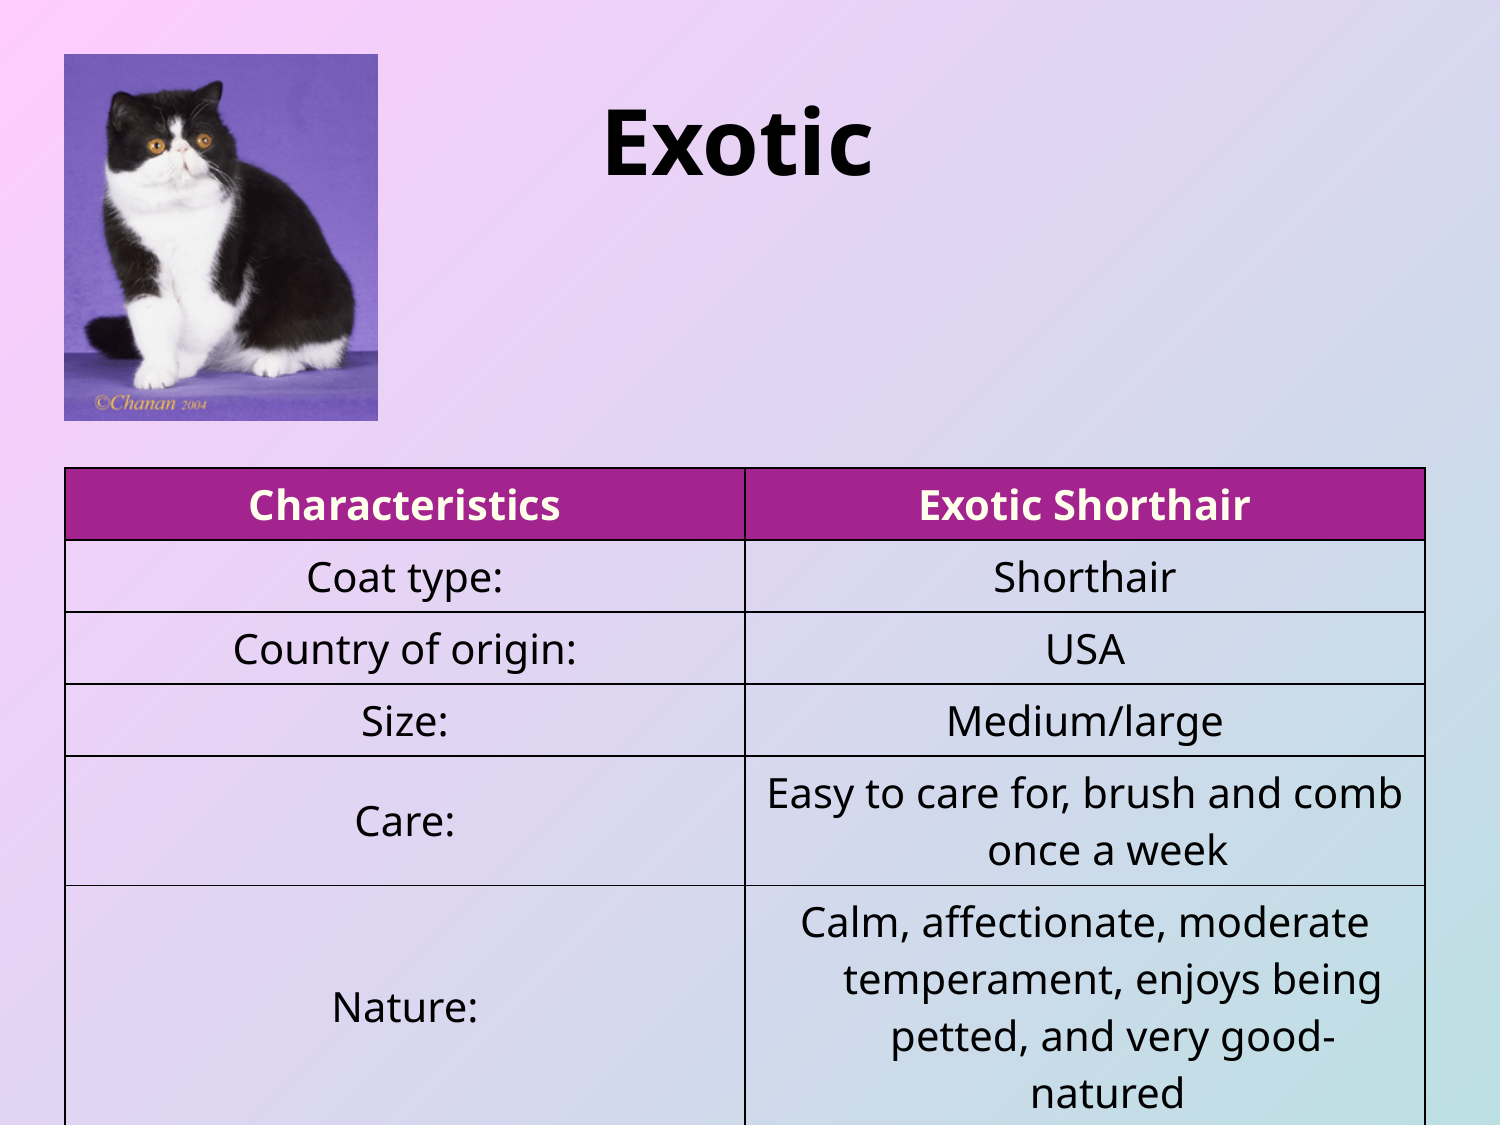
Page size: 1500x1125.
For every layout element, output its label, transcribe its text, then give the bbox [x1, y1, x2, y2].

table_cell Nature: [66, 886, 744, 1125]
table_cell Shorthair [746, 541, 1424, 611]
picture [64, 54, 378, 421]
table_cell Coat type: [66, 541, 744, 611]
table_cell Medium/large [746, 685, 1424, 755]
table_cell Easy to care for, brush and comb once a week [746, 757, 1424, 885]
table_cell Calm, affectionate, moderate temperament, enjoys being petted, and very good-natured [746, 886, 1424, 1125]
table_cell Care: [66, 757, 744, 885]
table_cell Size: [66, 685, 744, 755]
title Exotic [75, 45, 1425, 233]
table_header Exotic Shorthair [746, 469, 1424, 539]
table_cell Country of origin: [66, 613, 744, 683]
table_header Characteristics [66, 469, 744, 539]
table_cell USA [746, 613, 1424, 683]
